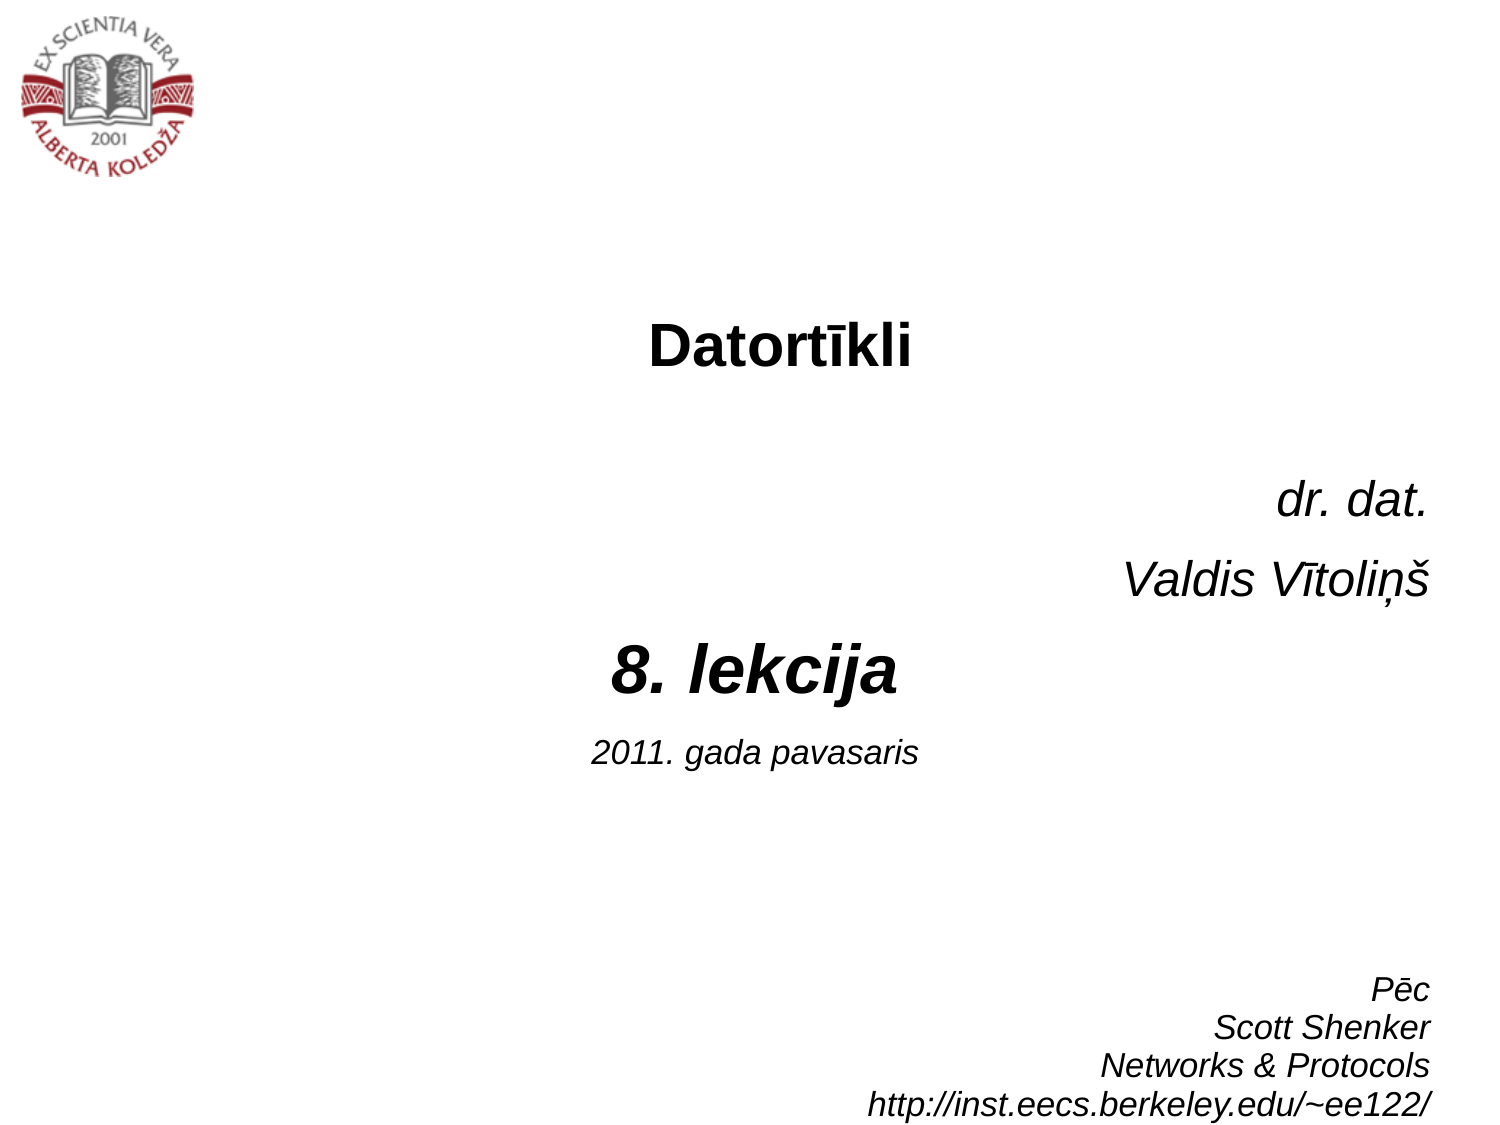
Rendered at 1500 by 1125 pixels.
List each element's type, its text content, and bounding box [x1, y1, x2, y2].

list dr. dat. Valdis Vītoliņš 8. lekcija 2011. gada pavasaris Pēc Scott Shenker Networks & Protocols http://inst.eecs.berkeley.edu/~ee122/ [80, 384, 1431, 1125]
title Datortīkli [206, 295, 1356, 384]
picture [21, 16, 194, 177]
